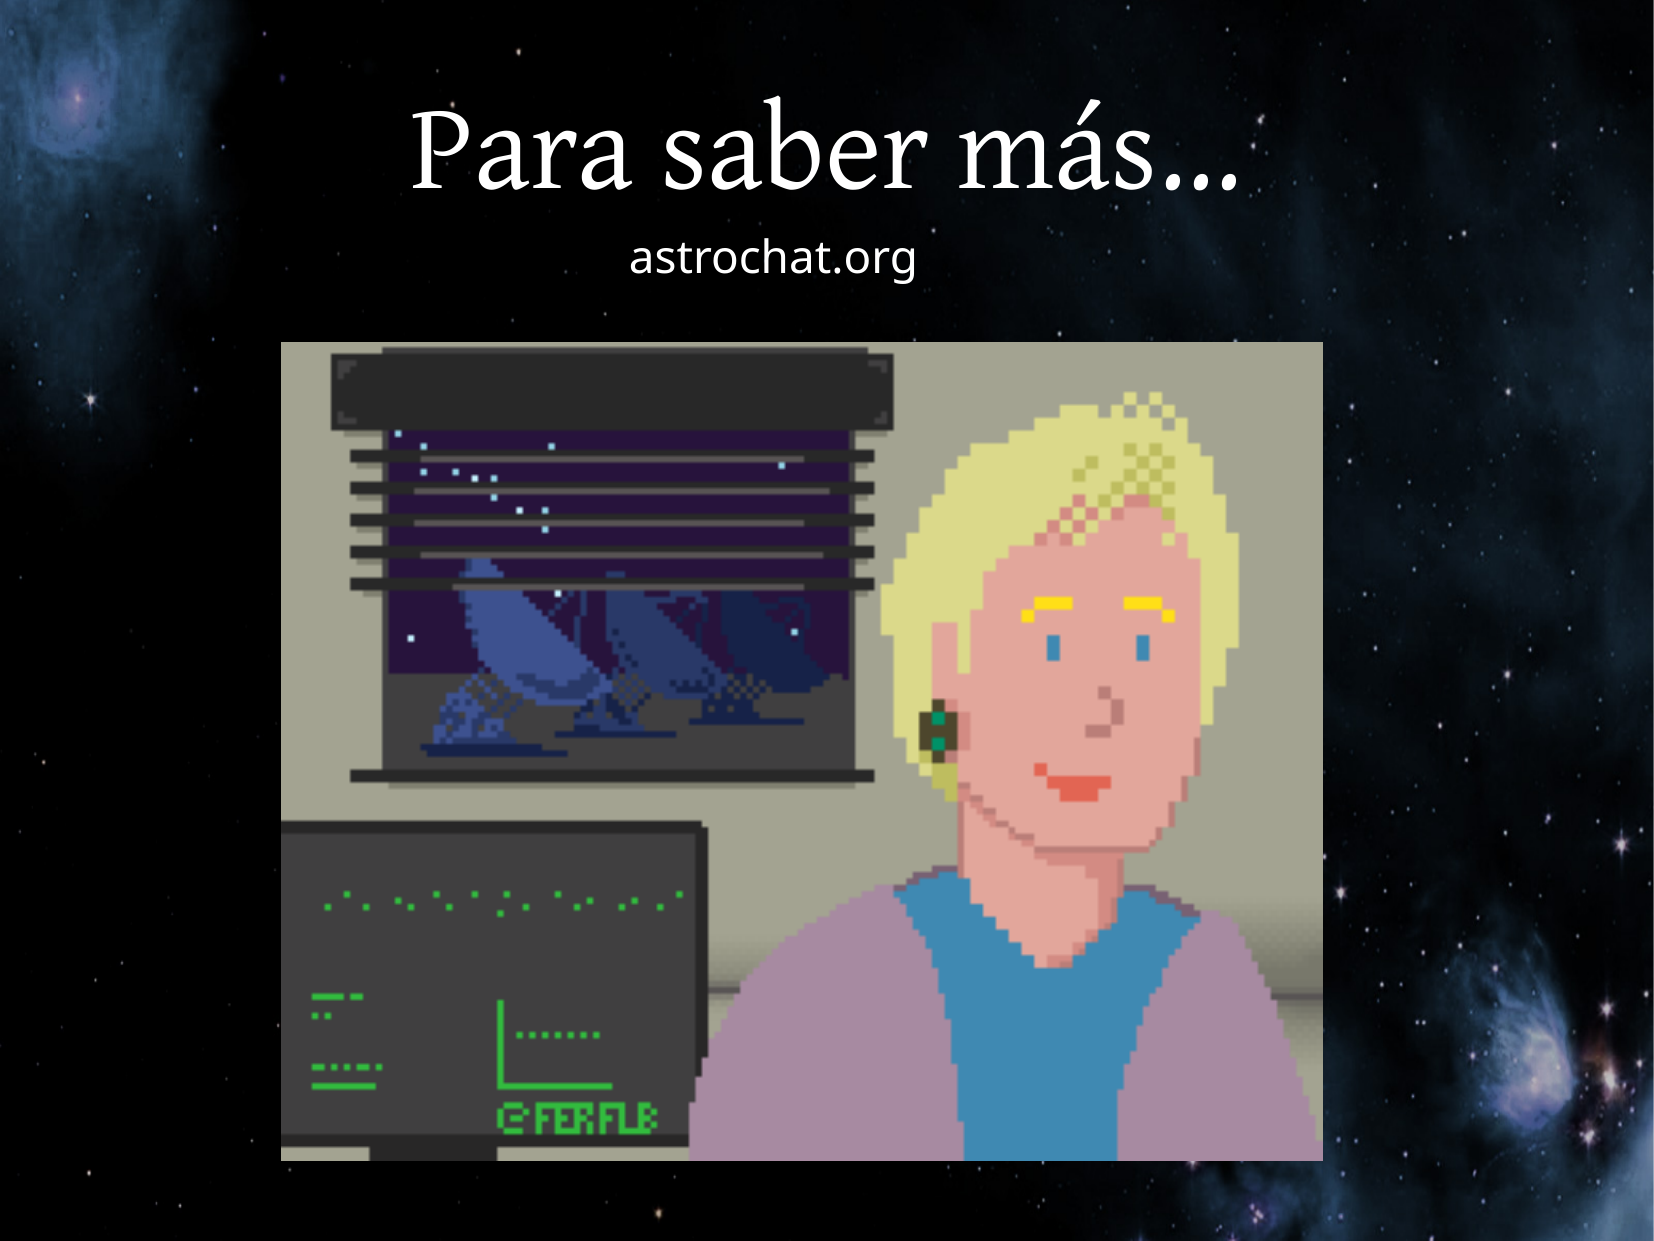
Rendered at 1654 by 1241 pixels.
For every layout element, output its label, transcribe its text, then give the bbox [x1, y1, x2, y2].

list astrochat.org [94, 126, 1418, 355]
title Para saber más... [82, 49, 1571, 257]
picture [0, 0, 1654, 1241]
